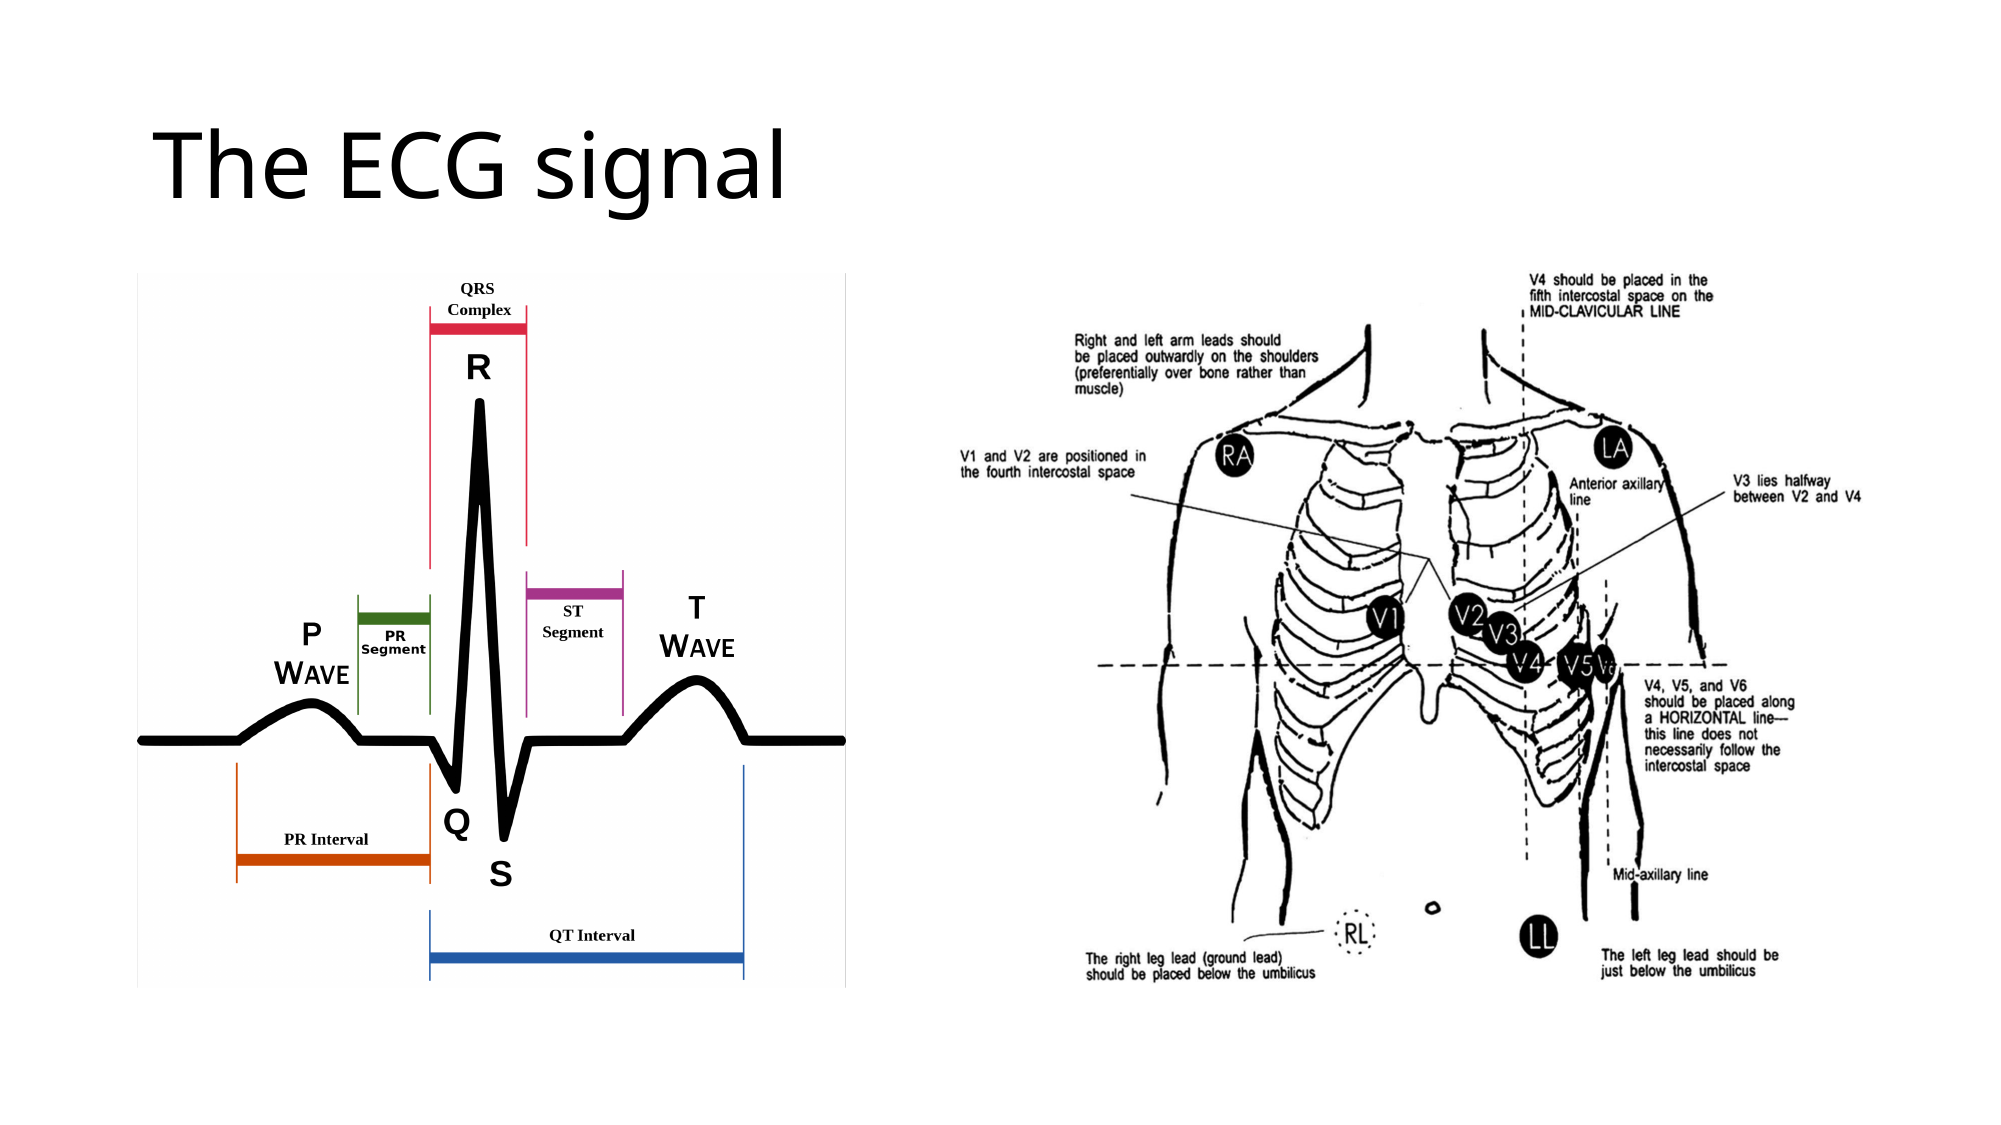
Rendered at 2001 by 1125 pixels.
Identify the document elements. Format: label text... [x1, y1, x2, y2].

picture [957, 270, 1863, 985]
title The ECG signal [137, 59, 1863, 278]
picture [137, 273, 846, 988]
